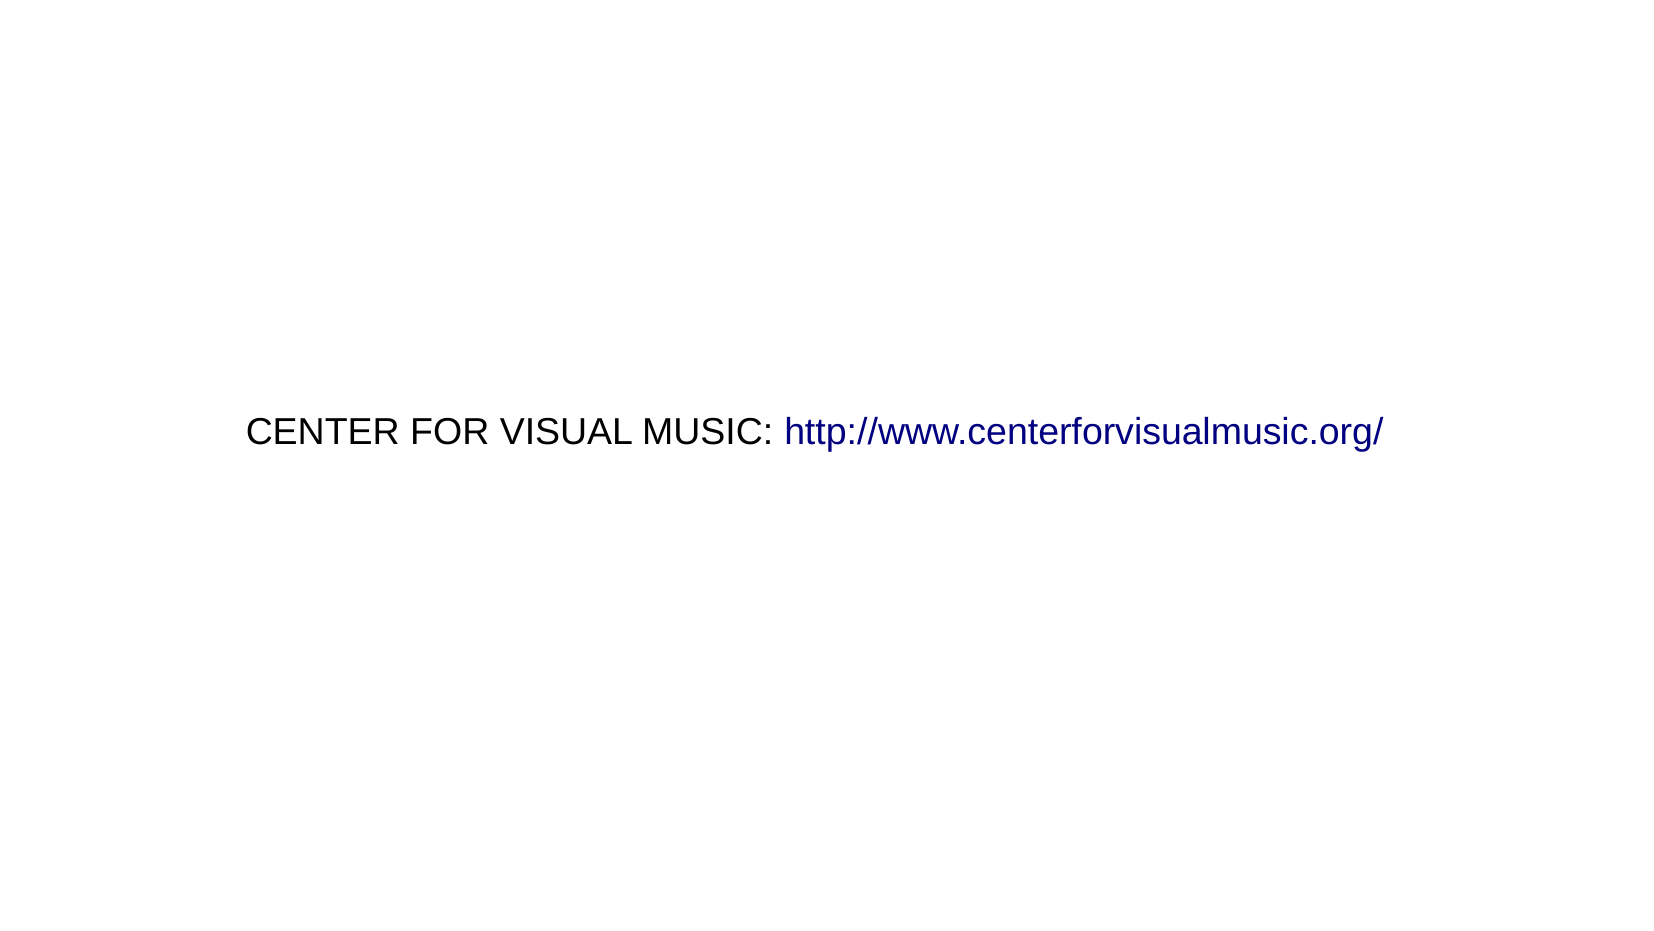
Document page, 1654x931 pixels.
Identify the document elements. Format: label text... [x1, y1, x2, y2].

title CENTER FOR VISUAL MUSIC: http://www.centerforvisualmusic.org/ [70, 354, 1559, 510]
